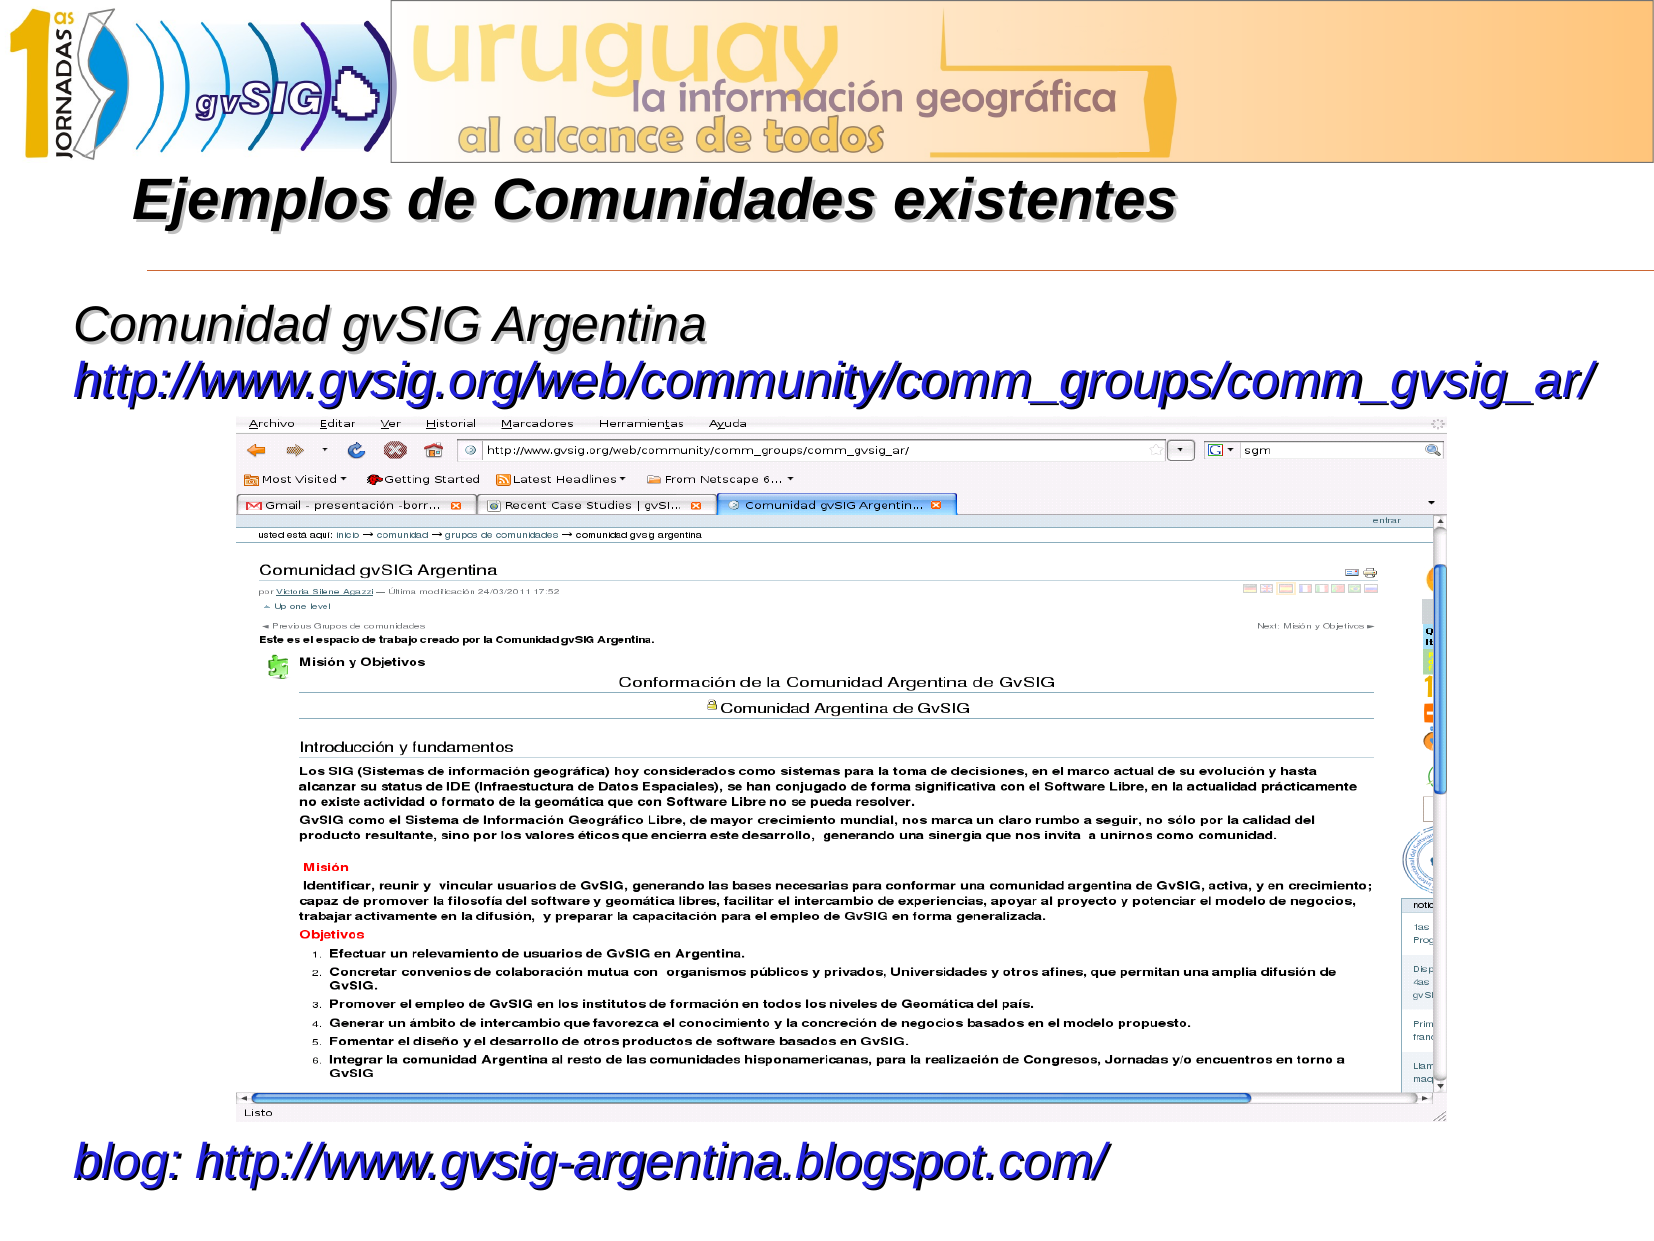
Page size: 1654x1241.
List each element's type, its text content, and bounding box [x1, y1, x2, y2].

text_box Ejemplos de Comunidades existentes [118, 159, 1329, 250]
picture [0, 6, 392, 163]
text_box Comunidad gvSIG Argentina http://www.gvsig.org/web/community/comm_groups/comm_gvsig_ar/ blog: http://www.gvsig-argentina.blogspot.com/ [59, 289, 1625, 1211]
